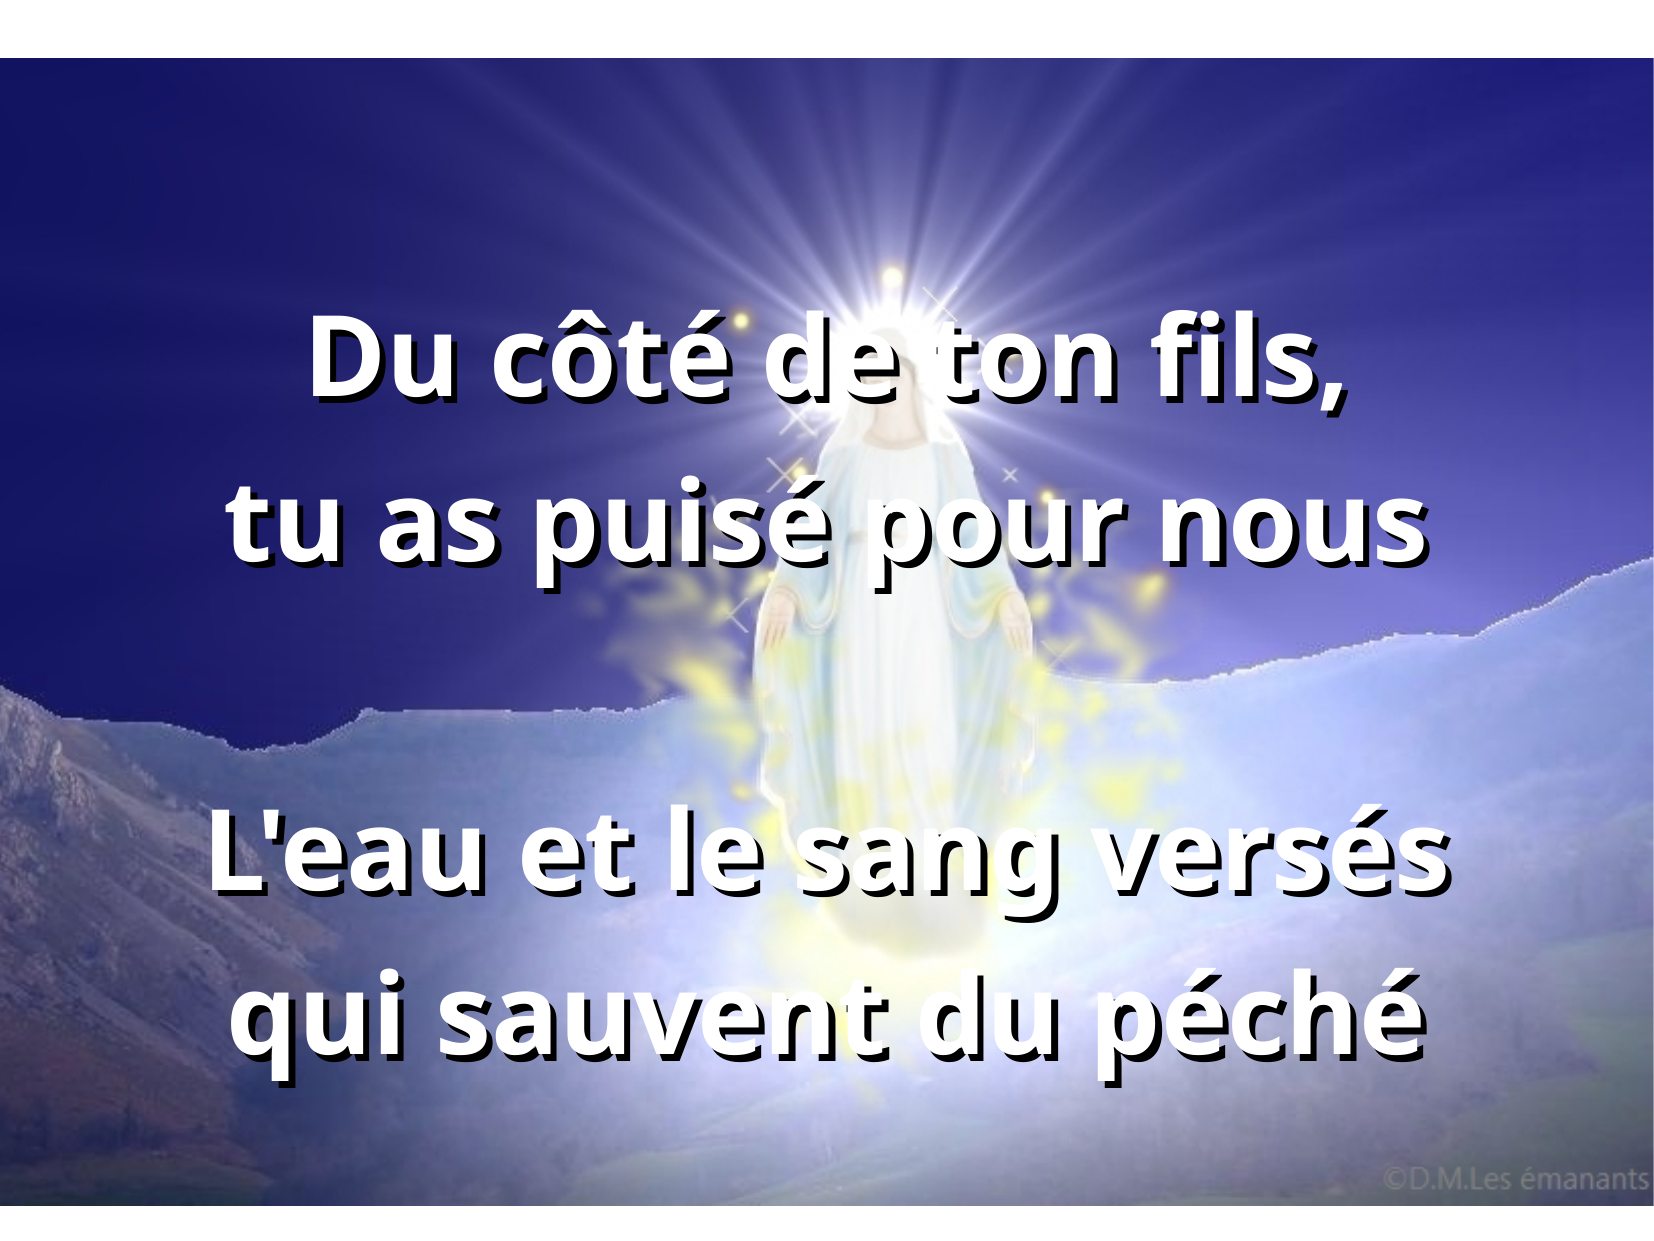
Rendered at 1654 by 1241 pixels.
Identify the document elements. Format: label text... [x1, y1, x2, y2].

picture [0, 58, 1654, 1206]
subtitle Du côté de ton fils, tu as puisé pour nous L'eau et le sang versés qui sauvent du péché [82, 88, 1571, 1109]
